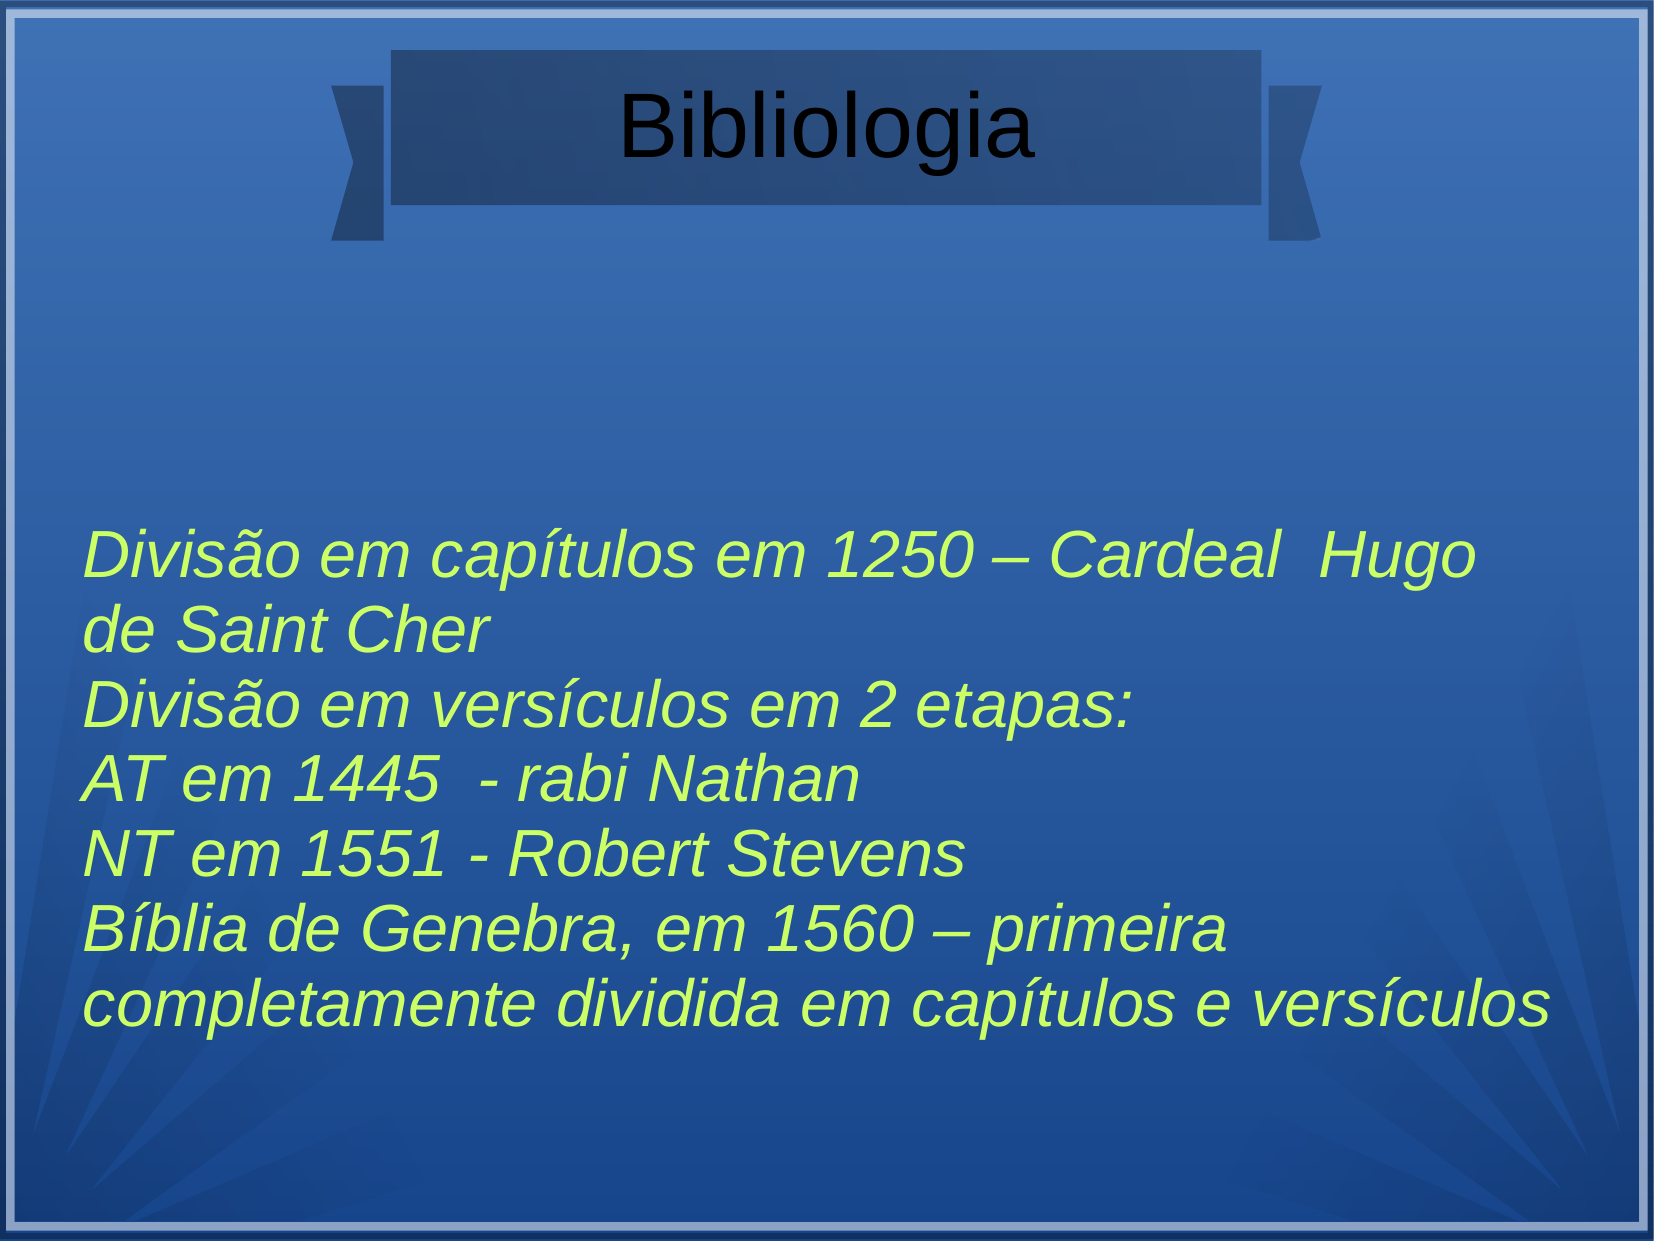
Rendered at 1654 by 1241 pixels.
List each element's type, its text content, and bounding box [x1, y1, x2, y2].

title Bibliologia [389, 47, 1264, 205]
subtitle Divisão em capítulos em 1250 – Cardeal Hugo de Saint Cher Divisão em versículos em 2 etapas: AT em 1445 - rabi Nathan NT em 1551 - Robert Stevens Bíblia de Genebra, em 1560 – primeira completamente dividida em capítulos e versículos [82, 299, 1571, 1241]
